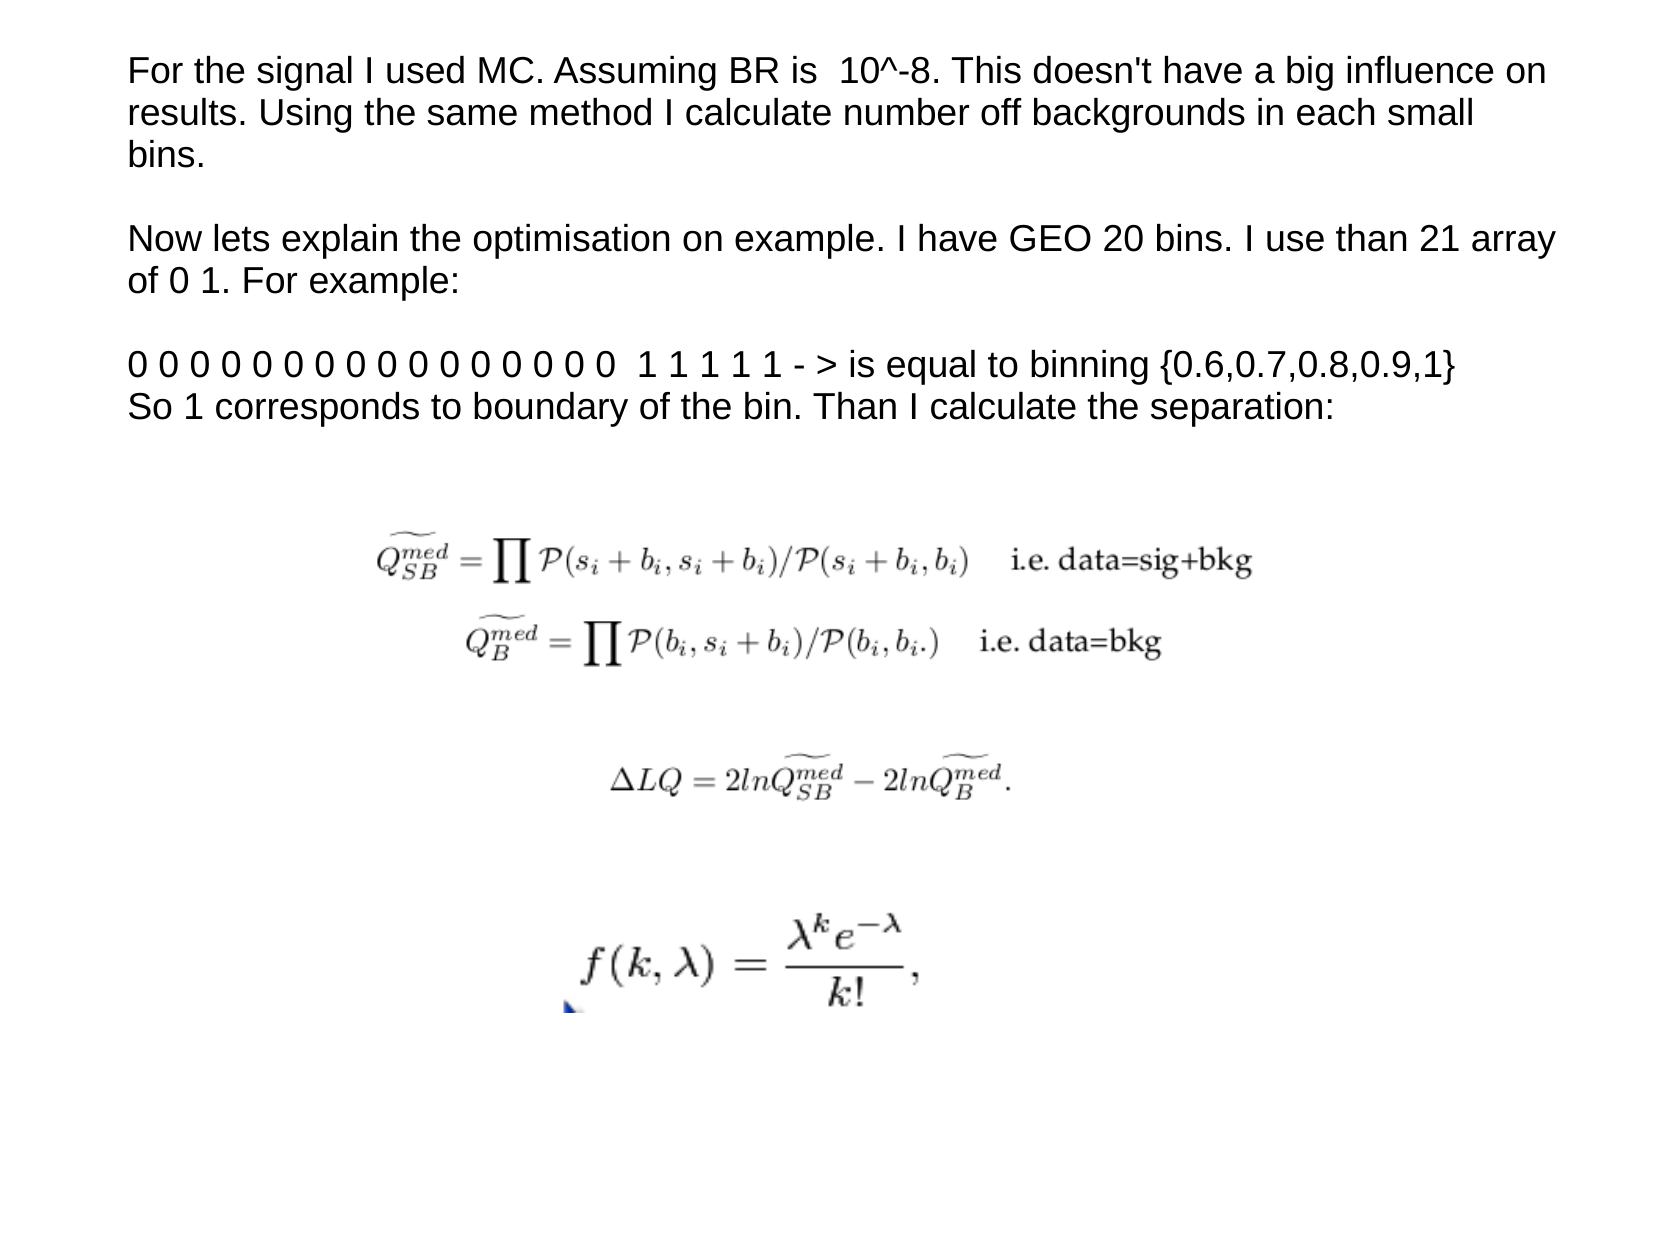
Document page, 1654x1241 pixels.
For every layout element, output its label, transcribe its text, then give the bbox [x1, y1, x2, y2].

text_box For the signal I used MC. Assuming BR is 10^-8. This doesn't have a big influence on results. Using the same method I calculate number off backgrounds in each small bins. Now lets explain the optimisation on example. I have GEO 20 bins. I use than 21 array of 0 1. For example: 0 0 0 0 0 0 0 0 0 0 0 0 0 0 0 0 1 1 1 1 1 - > is equal to binning {0.6,0.7,0.8,0.9,1} So 1 corresponds to boundary of the bin. Than I calculate the separation: [112, 42, 1576, 645]
picture [600, 742, 1029, 826]
picture [562, 899, 938, 1013]
picture [337, 487, 1293, 704]
